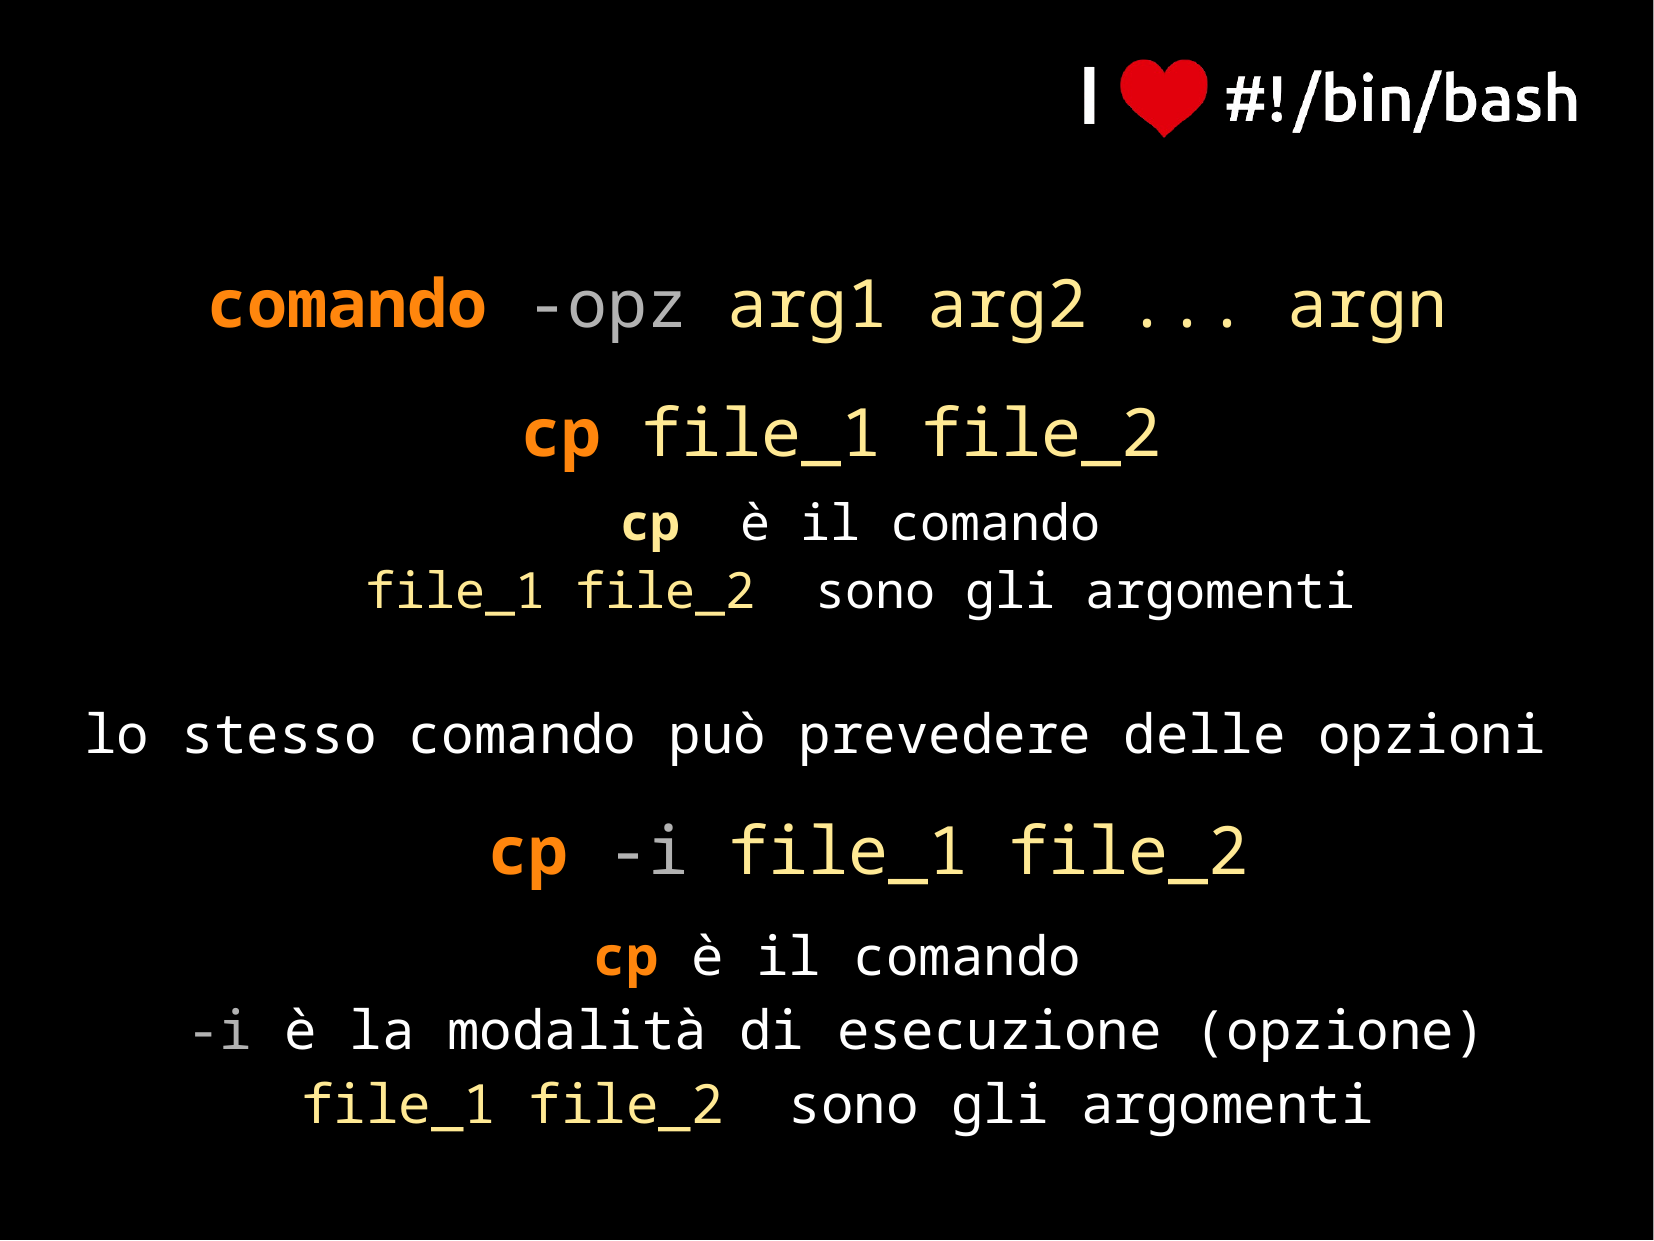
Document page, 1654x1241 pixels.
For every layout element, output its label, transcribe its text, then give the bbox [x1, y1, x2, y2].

text_box comando -opz arg1 arg2 ... argn [115, 256, 1540, 335]
text_box cp file_1 file_2 [403, 384, 1281, 463]
picture [1064, 45, 1595, 154]
text_box cp è il comando file_1 file_2 sono gli argomenti [267, 486, 1452, 621]
text_box cp -i file_1 file_2 [246, 802, 1490, 898]
text_box lo stesso comando può prevedere delle opzioni [42, 695, 1589, 781]
text_box cp è il comando -i è la modalità di esecuzione (opzione) file_1 file_2 sono gli argomenti [80, 917, 1595, 1170]
